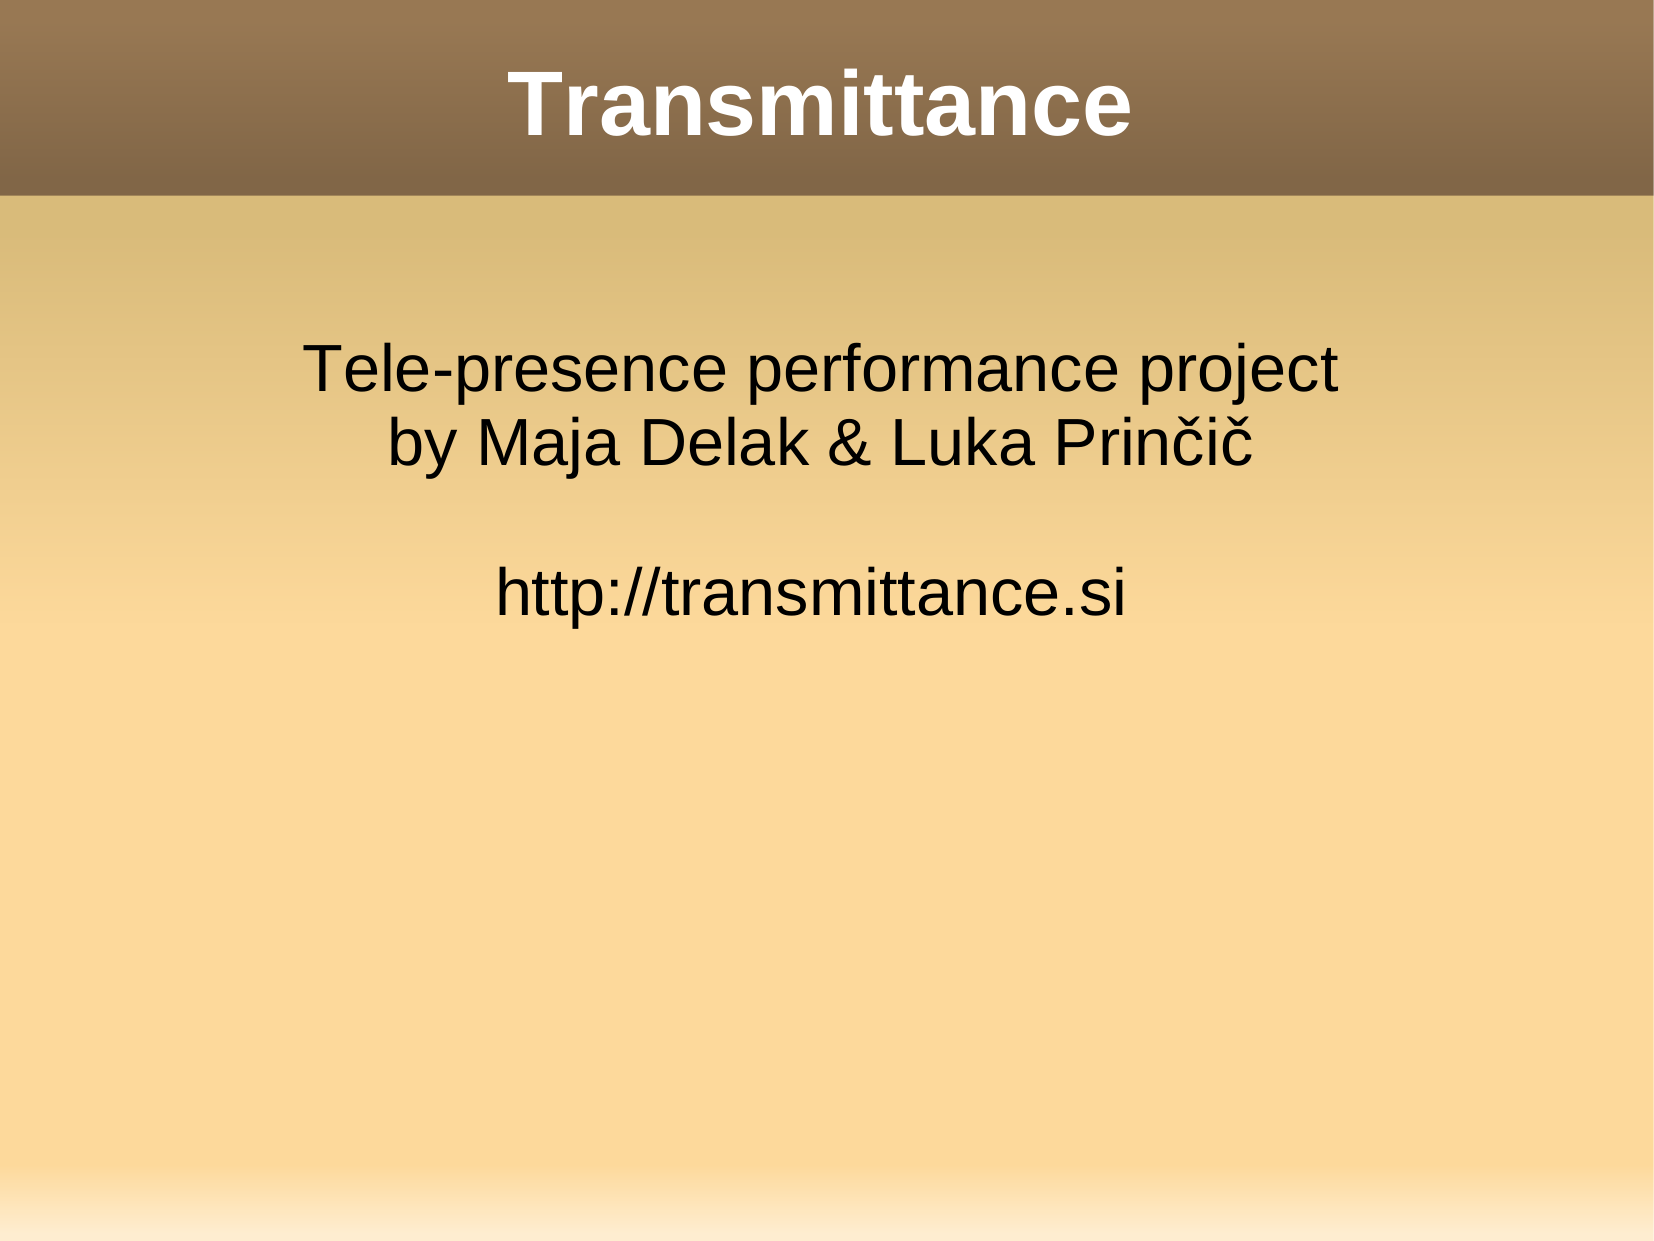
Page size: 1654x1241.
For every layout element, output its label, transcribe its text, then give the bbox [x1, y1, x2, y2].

picture [0, 0, 1654, 1241]
subtitle Tele-presence performance project by Maja Delak & Luka Prinčič http://transmittance.si [76, 7, 1565, 1102]
